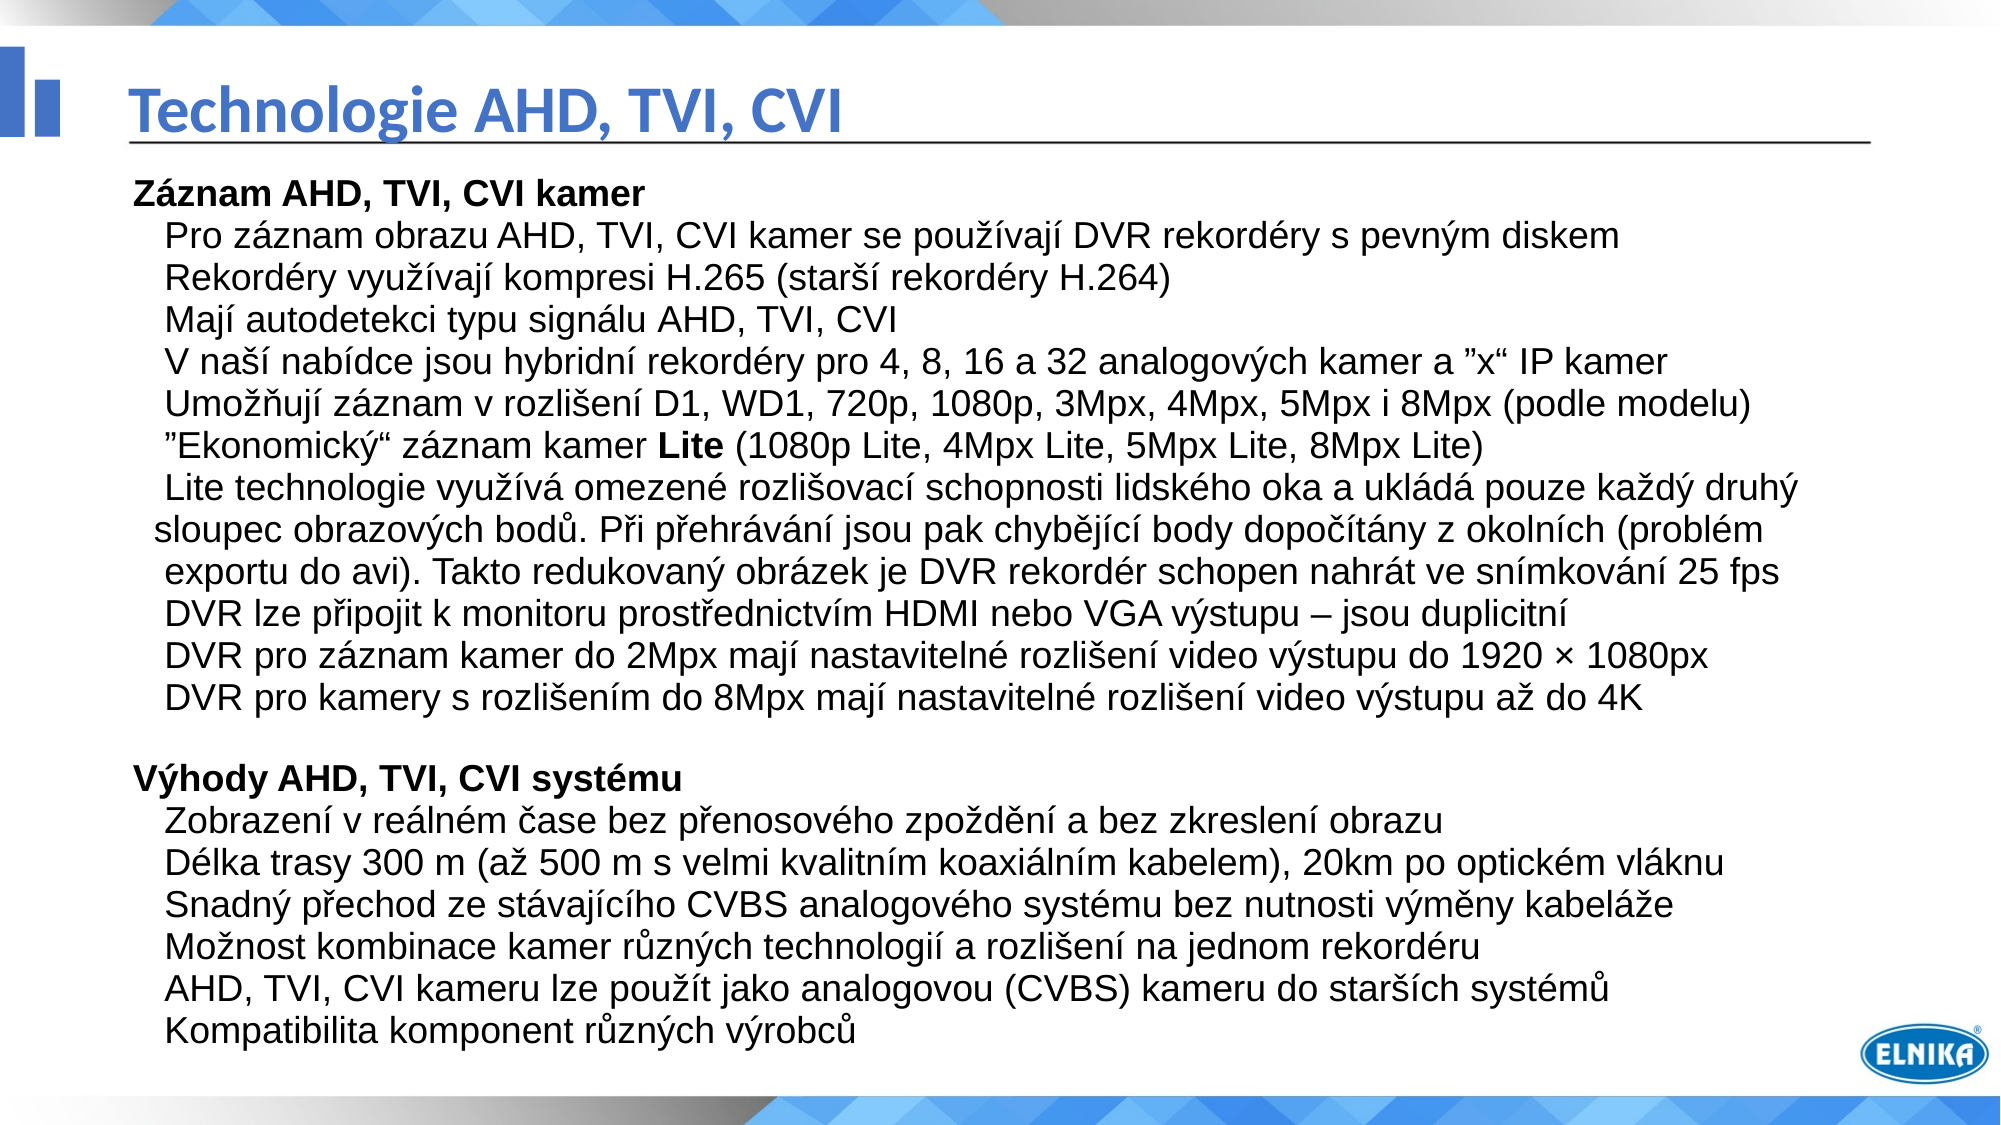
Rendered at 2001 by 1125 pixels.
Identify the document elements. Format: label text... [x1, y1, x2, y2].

text_box Technologie AHD, TVI, CVI [78, 58, 1152, 154]
text_box Výhody AHD, TVI, CVI systému Zobrazení v reálném čase bez přenosového zpoždění a bez zkreslení obrazu Délka trasy 300 m (až 500 m s velmi kvalitním koaxiálním kabelem), 20km po optickém vláknu Snadný přechod ze stávajícího CVBS analogového systému bez nutnosti výměny kabeláže Možnost kombinace kamer různých technologií a rozlišení na jednom rekordéru AHD, TVI, CVI kameru lze použít jako analogovou (CVBS) kameru do starších systémů Kompatibilita komponent různých výrobců [118, 749, 1861, 1125]
picture [0, 0, 2001, 1125]
text_box Záznam AHD, TVI, CVI kamer Pro záznam obrazu AHD, TVI, CVI kamer se používají DVR rekordéry s pevným diskem Rekordéry využívají kompresi H.265 (starší rekordéry H.264) Mají autodetekci typu signálu AHD, TVI, CVI V naší nabídce jsou hybridní rekordéry pro 4, 8, 16 a 32 analogových kamer a ”x“ IP kamer Umožňují záznam v rozlišení D1, WD1, 720p, 1080p, 3Mpx, 4Mpx, 5Mpx i 8Mpx (podle modelu) ”Ekonomický“ záznam kamer Lite (1080p Lite, 4Mpx Lite, 5Mpx Lite, 8Mpx Lite) Lite technologie využívá omezené rozlišovací schopnosti lidského oka a ukládá pouze každý druhý sloupec obrazových bodů. Při přehrávání jsou pak chybějící body dopočítány z okolních (problém exportu do avi). Takto redukovaný obrázek je DVR rekordér schopen nahrát ve snímkování 25 fps DVR lze připojit k monitoru prostřednictvím HDMI nebo VGA výstupu – jsou duplicitní DVR pro záznam kamer do 2Mpx mají nastavitelné rozlišení video výstupu do 1920 × 1080px DVR pro kamery s rozlišením do 8Mpx mají nastavitelné rozlišení video výstupu až do 4K [118, 165, 1920, 981]
